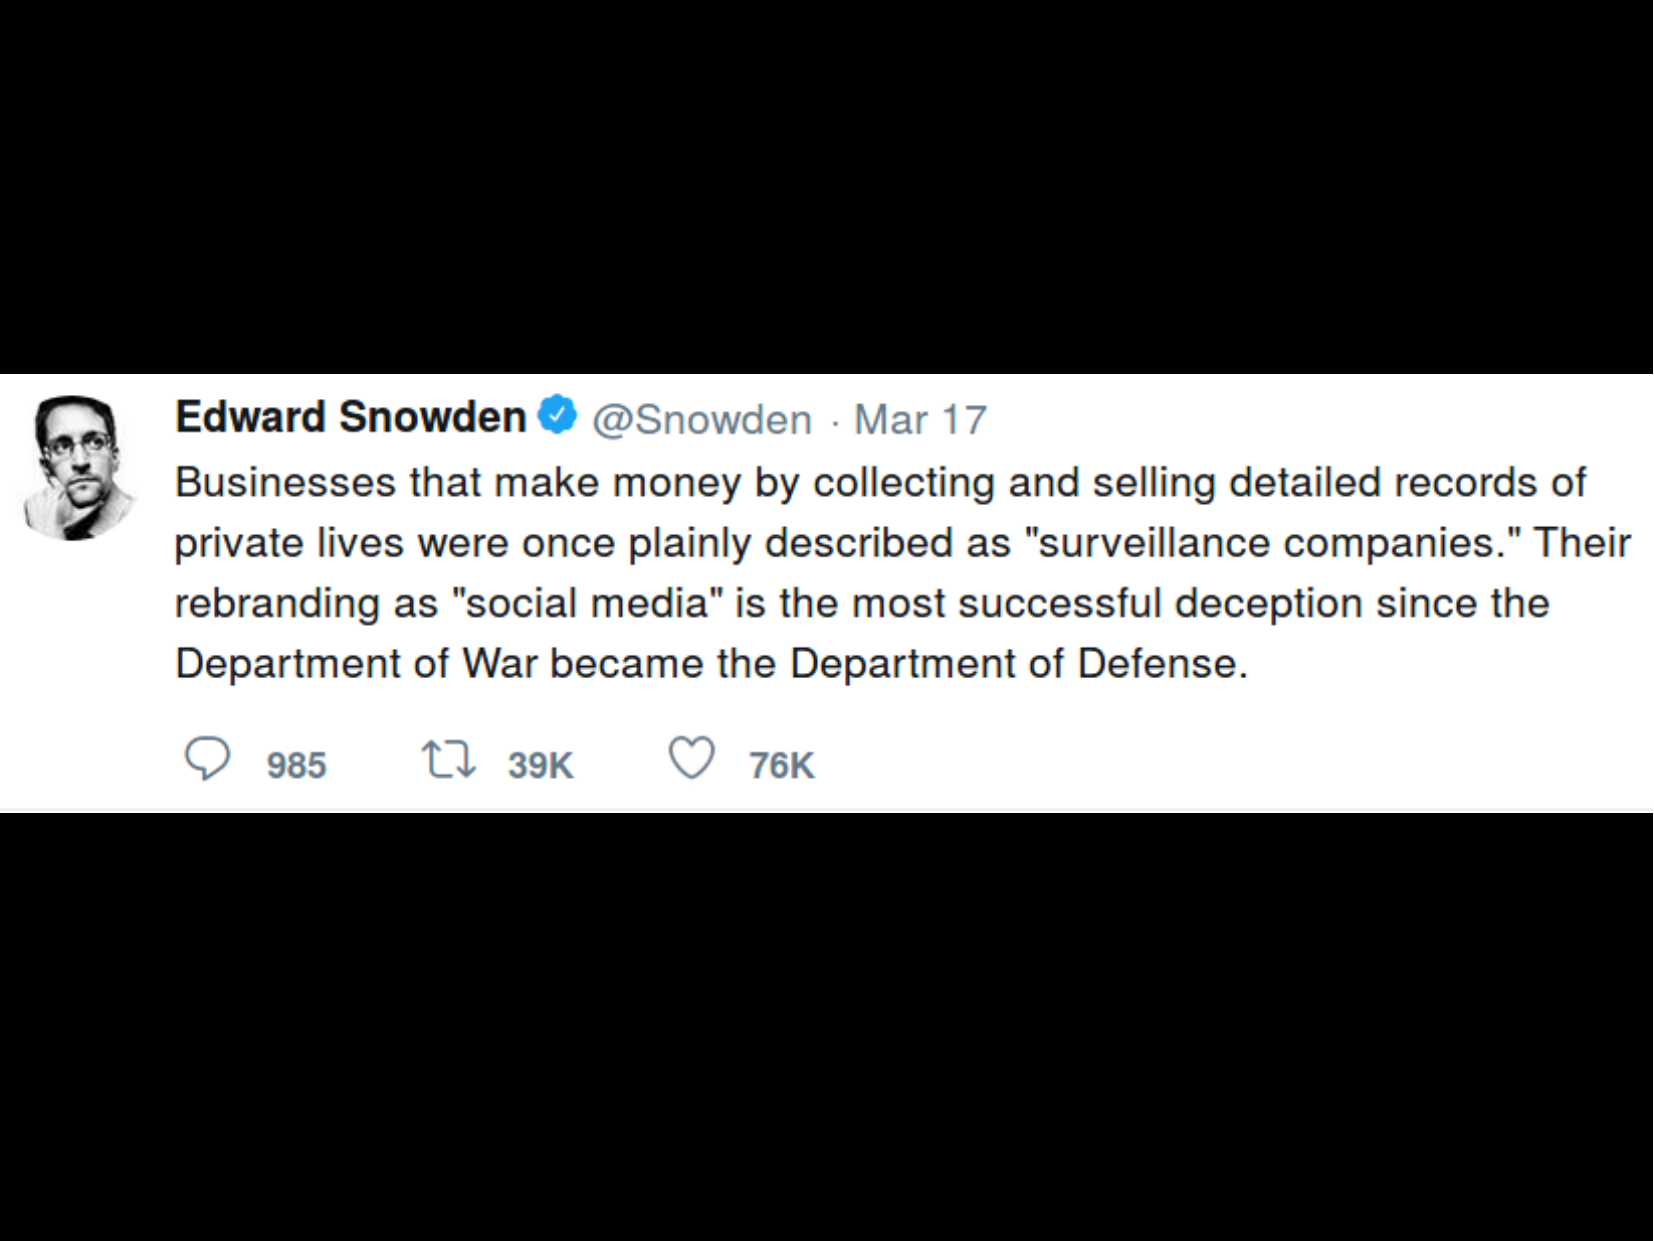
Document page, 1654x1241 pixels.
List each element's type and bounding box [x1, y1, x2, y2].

picture [0, 374, 1653, 813]
